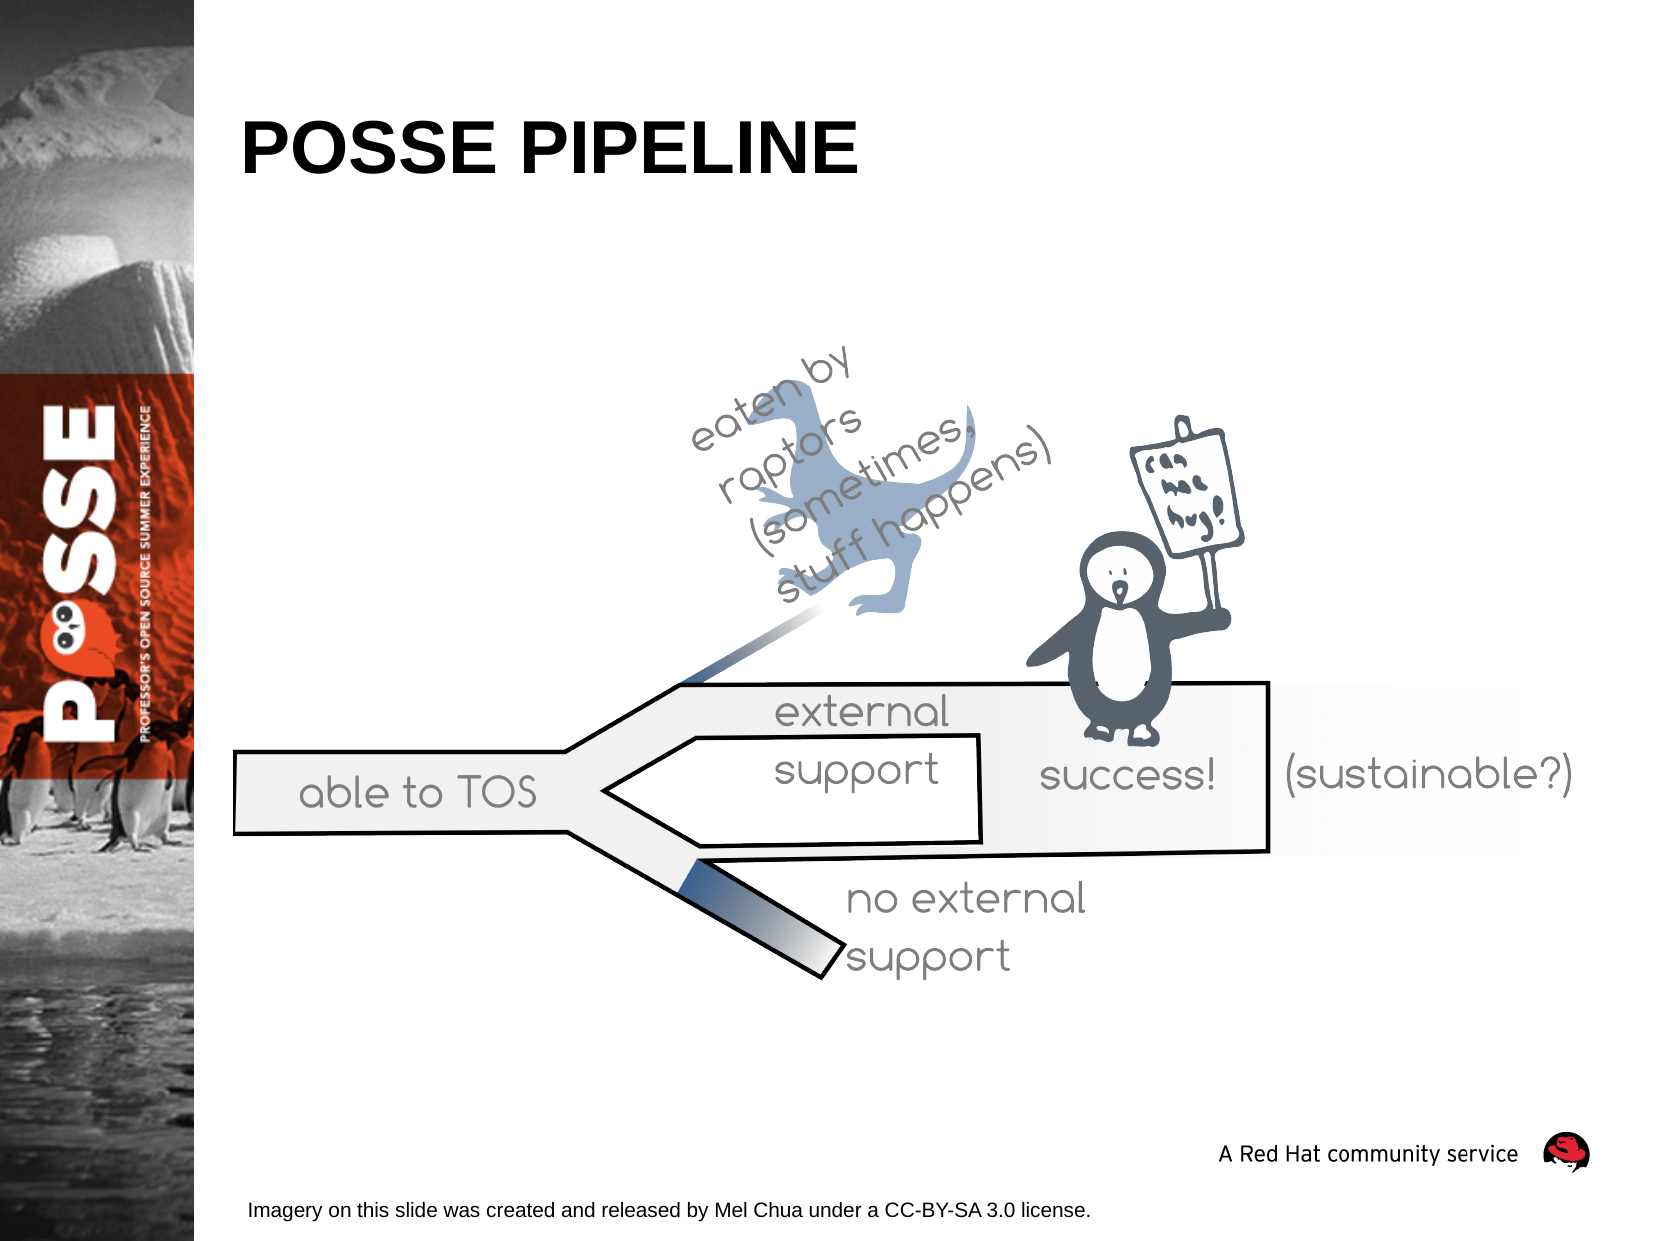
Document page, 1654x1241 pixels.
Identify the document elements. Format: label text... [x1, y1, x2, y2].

text_box Imagery on this slide was created and released by Mel Chua under a CC-BY-SA 3.0 license. [232, 1191, 1154, 1241]
picture [1219, 1132, 1591, 1181]
text_box POSSE PIPELINE [225, 98, 1543, 198]
picture [233, 345, 1571, 982]
picture [0, 0, 194, 1241]
